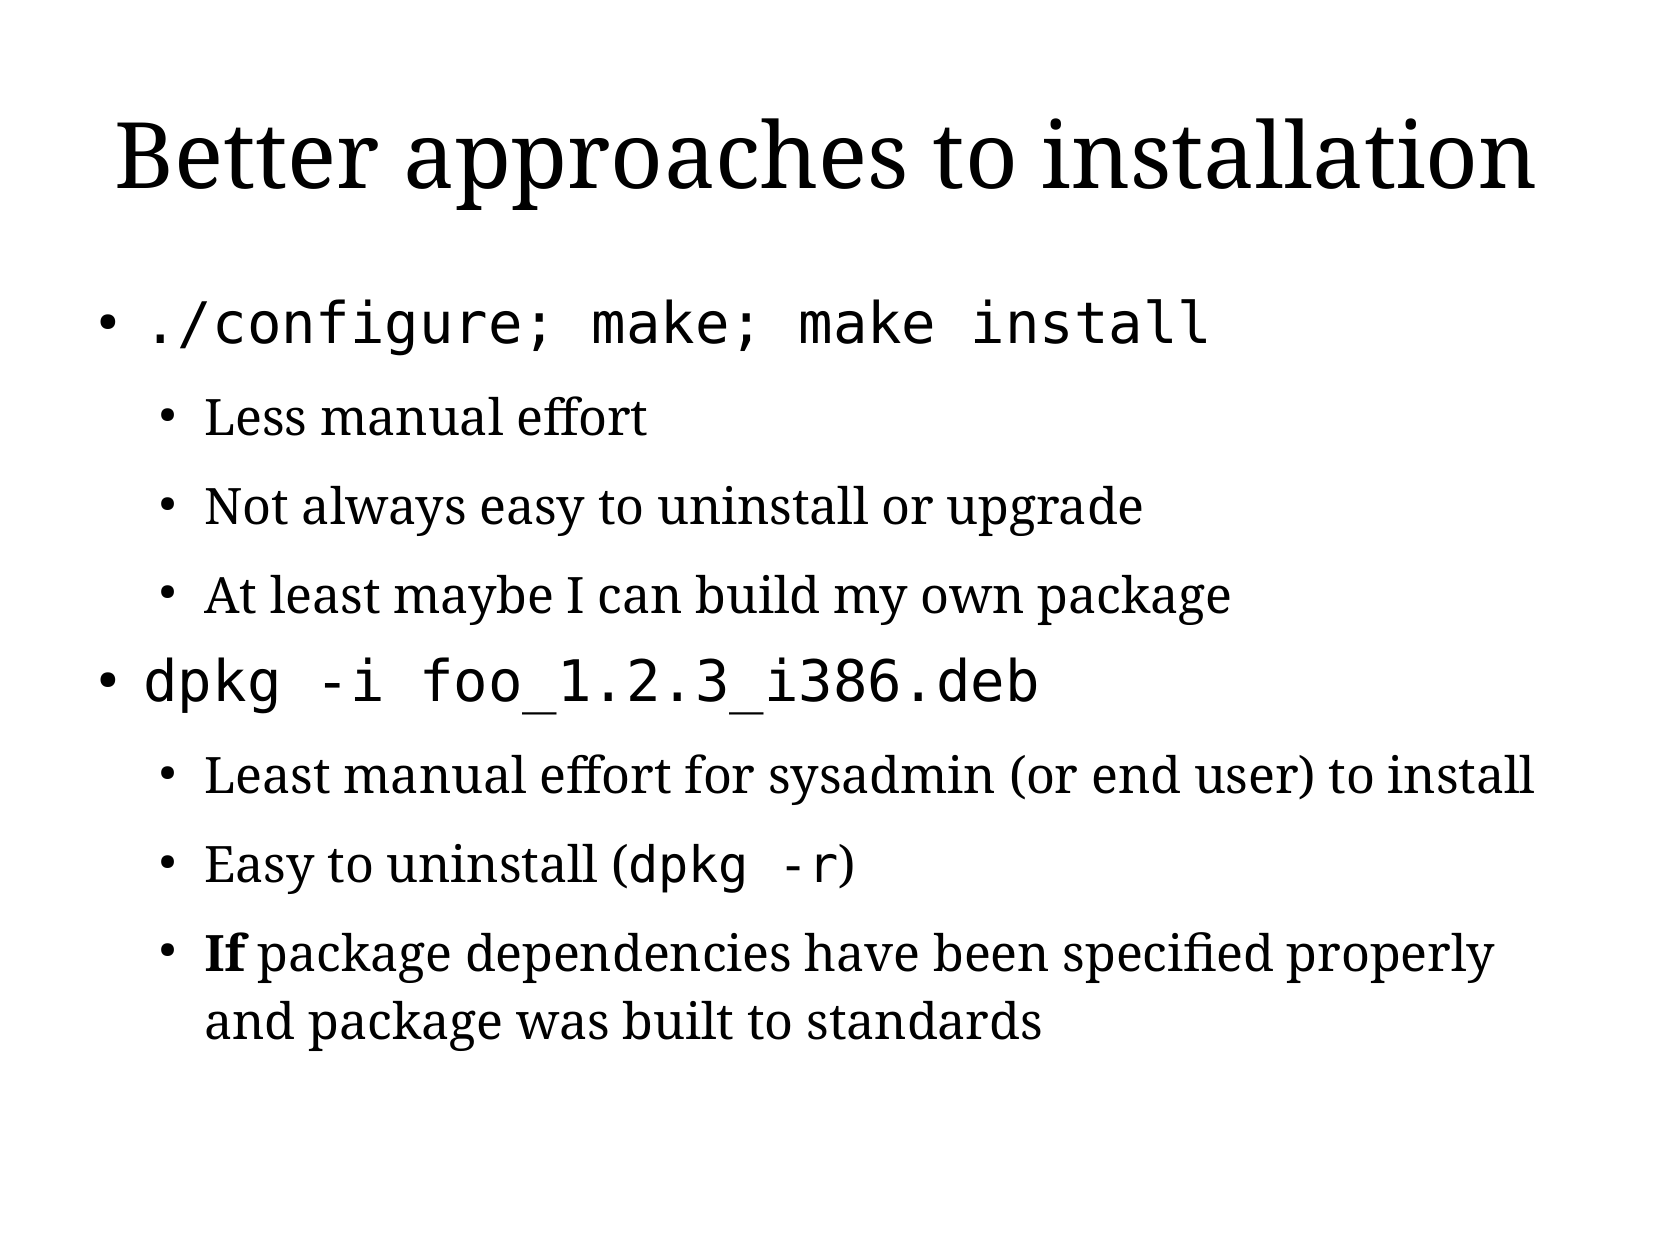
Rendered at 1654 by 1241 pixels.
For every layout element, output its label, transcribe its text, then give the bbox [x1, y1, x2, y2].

list ./configure; make; make install Less manual effort Not always easy to uninstall or upgrade At least maybe I can build my own package dpkg -i foo_1.2.3_i386.deb Least manual effort for sysadmin (or end user) to install Easy to uninstall (dpkg -r) If package dependencies have been specified properly and package was built to standards [82, 290, 1571, 1109]
title Better approaches to installation [82, 56, 1571, 250]
